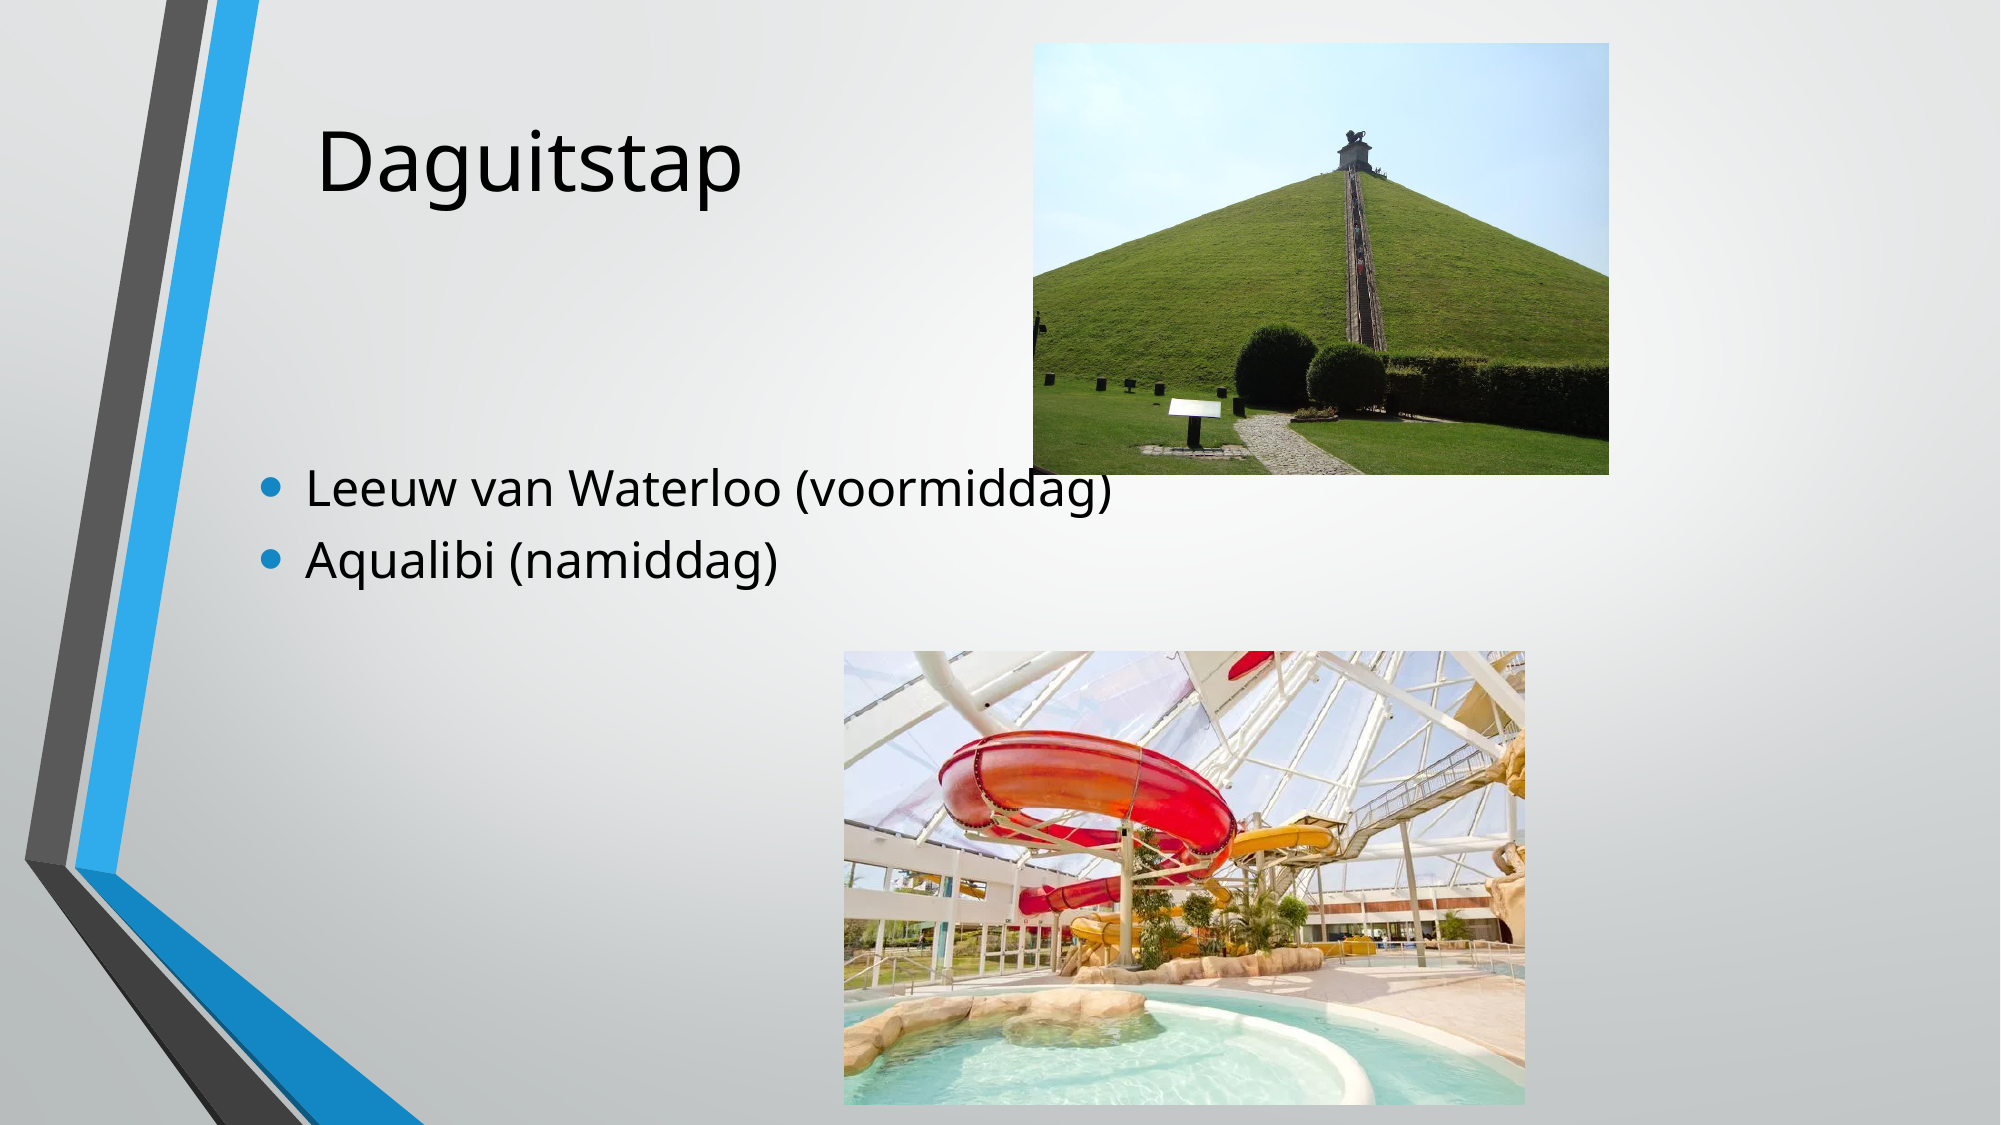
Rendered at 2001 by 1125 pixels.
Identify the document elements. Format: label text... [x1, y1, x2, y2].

list Leeuw van Waterloo (voormiddag) Aqualibi (namiddag) [243, 283, 1148, 762]
picture [1033, 43, 1609, 475]
title Daguitstap [243, 67, 818, 250]
picture [844, 651, 1525, 1105]
